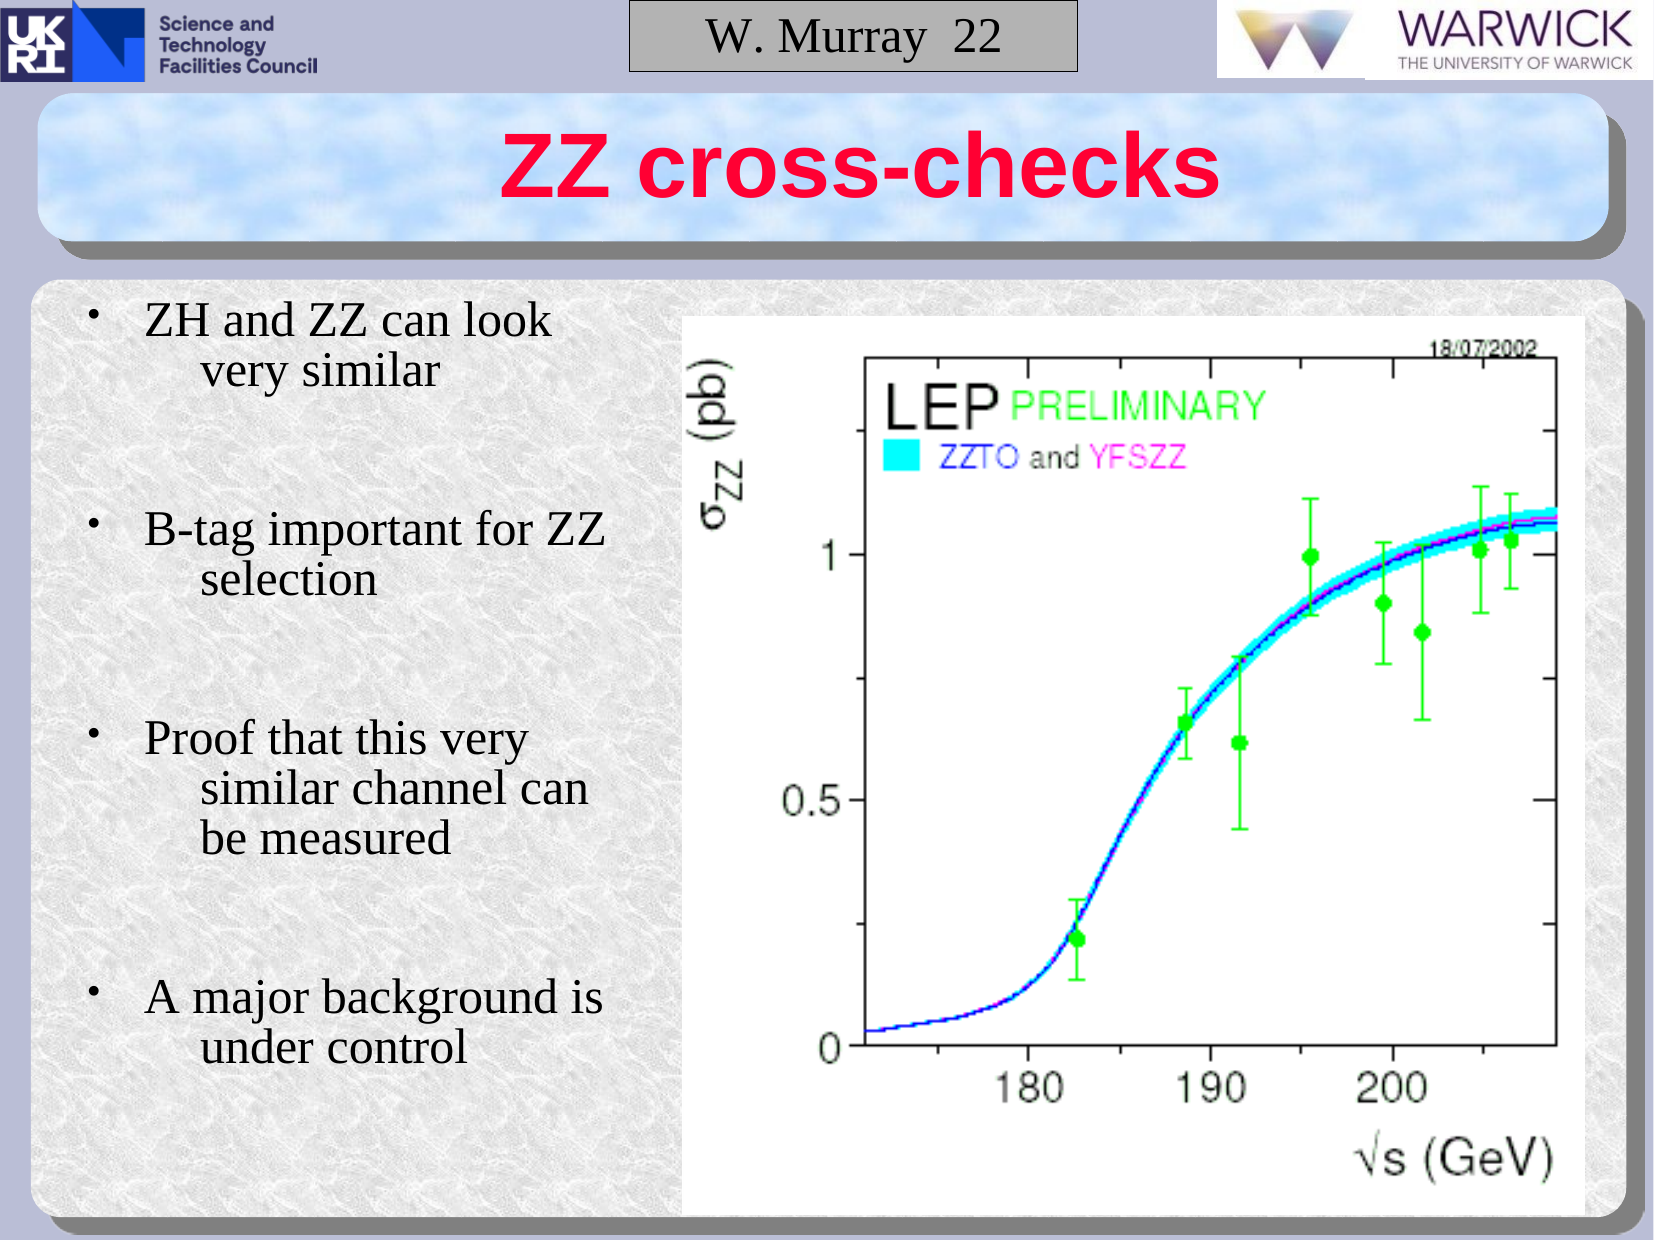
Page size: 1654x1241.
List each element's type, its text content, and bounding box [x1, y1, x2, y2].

picture [37, 93, 220, 242]
picture [30, 279, 1627, 1218]
picture [0, 0, 317, 82]
title ZZ cross-checks [220, 82, 1502, 249]
list ZH and ZZ can look very similar B-tag important for ZZ selection Proof that this very similar channel can be measured A major background is under control [72, 289, 664, 1156]
picture [1217, 0, 1654, 80]
picture [1502, 93, 1609, 242]
